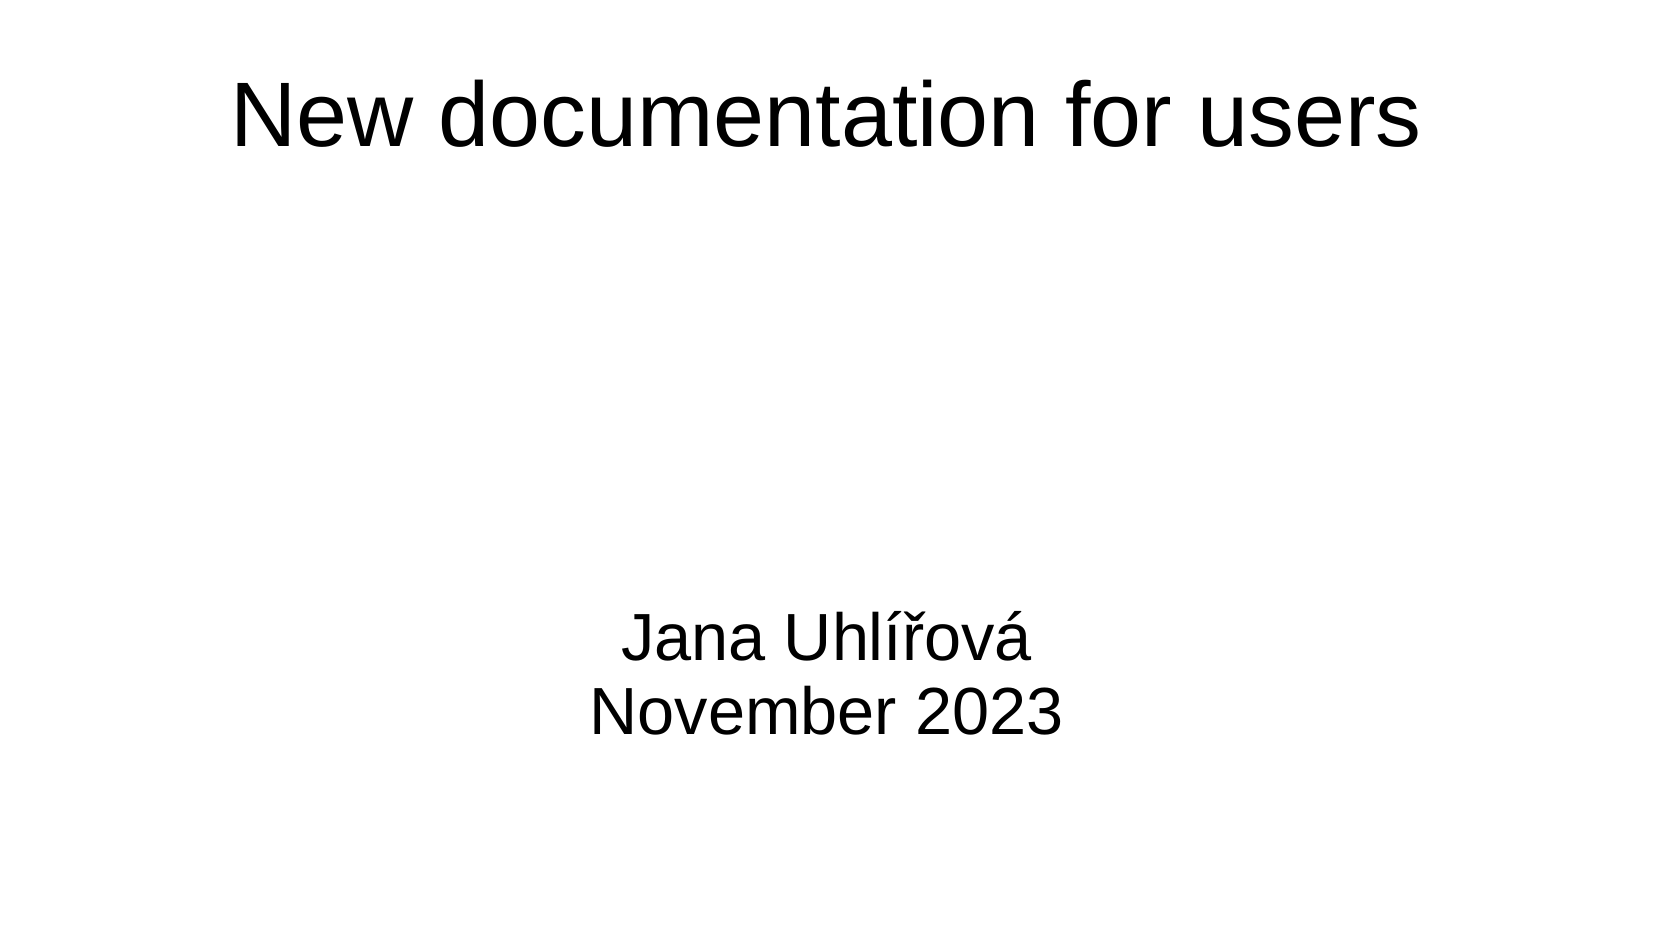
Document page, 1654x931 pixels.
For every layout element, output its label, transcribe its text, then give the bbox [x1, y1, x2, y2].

title New documentation for users [82, 37, 1571, 193]
subtitle Jana Uhlířová November 2023 [82, 217, 1571, 758]
